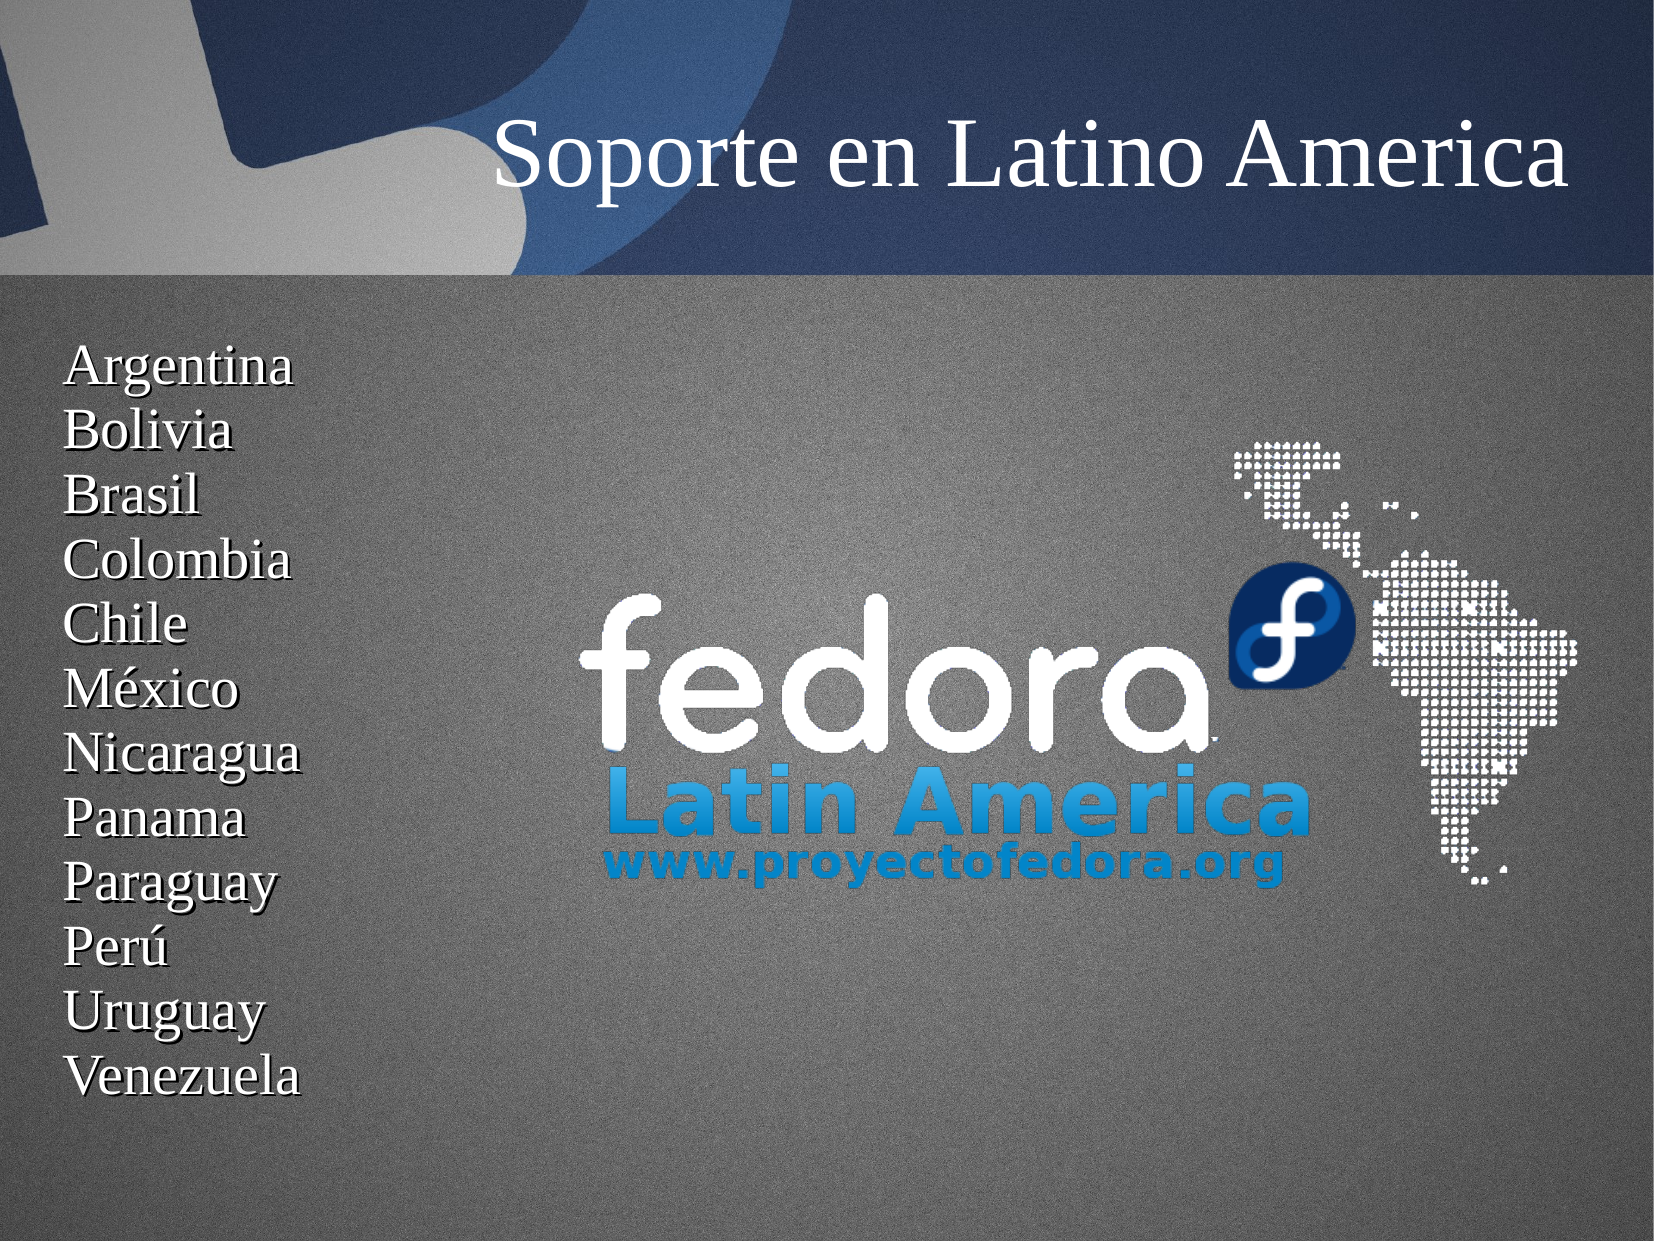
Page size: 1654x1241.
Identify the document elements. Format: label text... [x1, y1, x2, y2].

title Soporte en Latino America [82, 49, 1571, 257]
picture [0, 0, 1654, 1241]
text_box Argentina Bolivia Brasil Colombia Chile México Nicaragua Panama Paraguay Perú Uruguay Venezuela [29, 325, 458, 1115]
